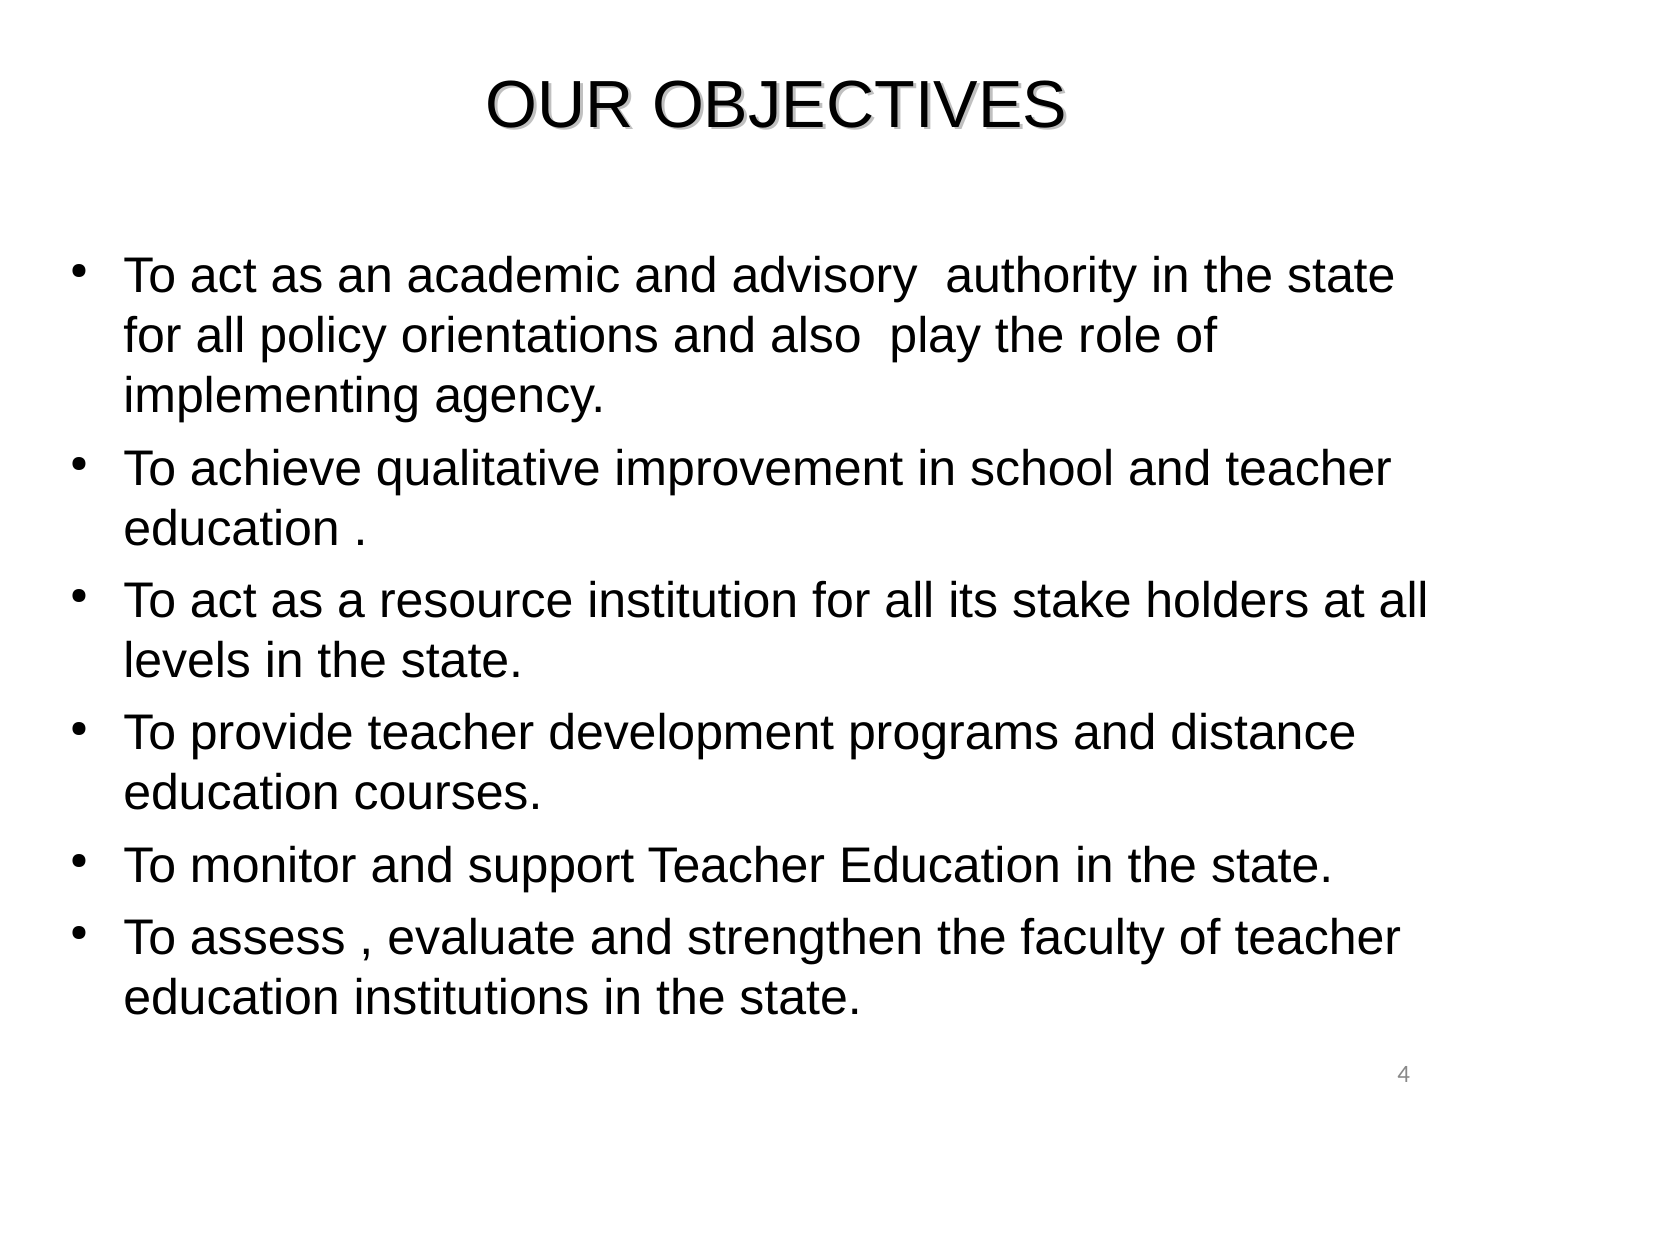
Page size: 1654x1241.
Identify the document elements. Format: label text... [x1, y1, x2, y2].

title OUR OBJECTIVES [75, 36, 1426, 152]
text_box <number> [1074, 1042, 1426, 1103]
list To act as an academic and advisory authority in the state for all policy orientations and also play the role of implementing agency. To achieve qualitative improvement in school and teacher education . To act as a resource institution for all its stake holders at all levels in the state. To provide teacher development programs and distance education courses. To monitor and support Teacher Education in the state. To assess , evaluate and strengthen the faculty of teacher education institutions in the state. [37, 162, 1476, 1075]
